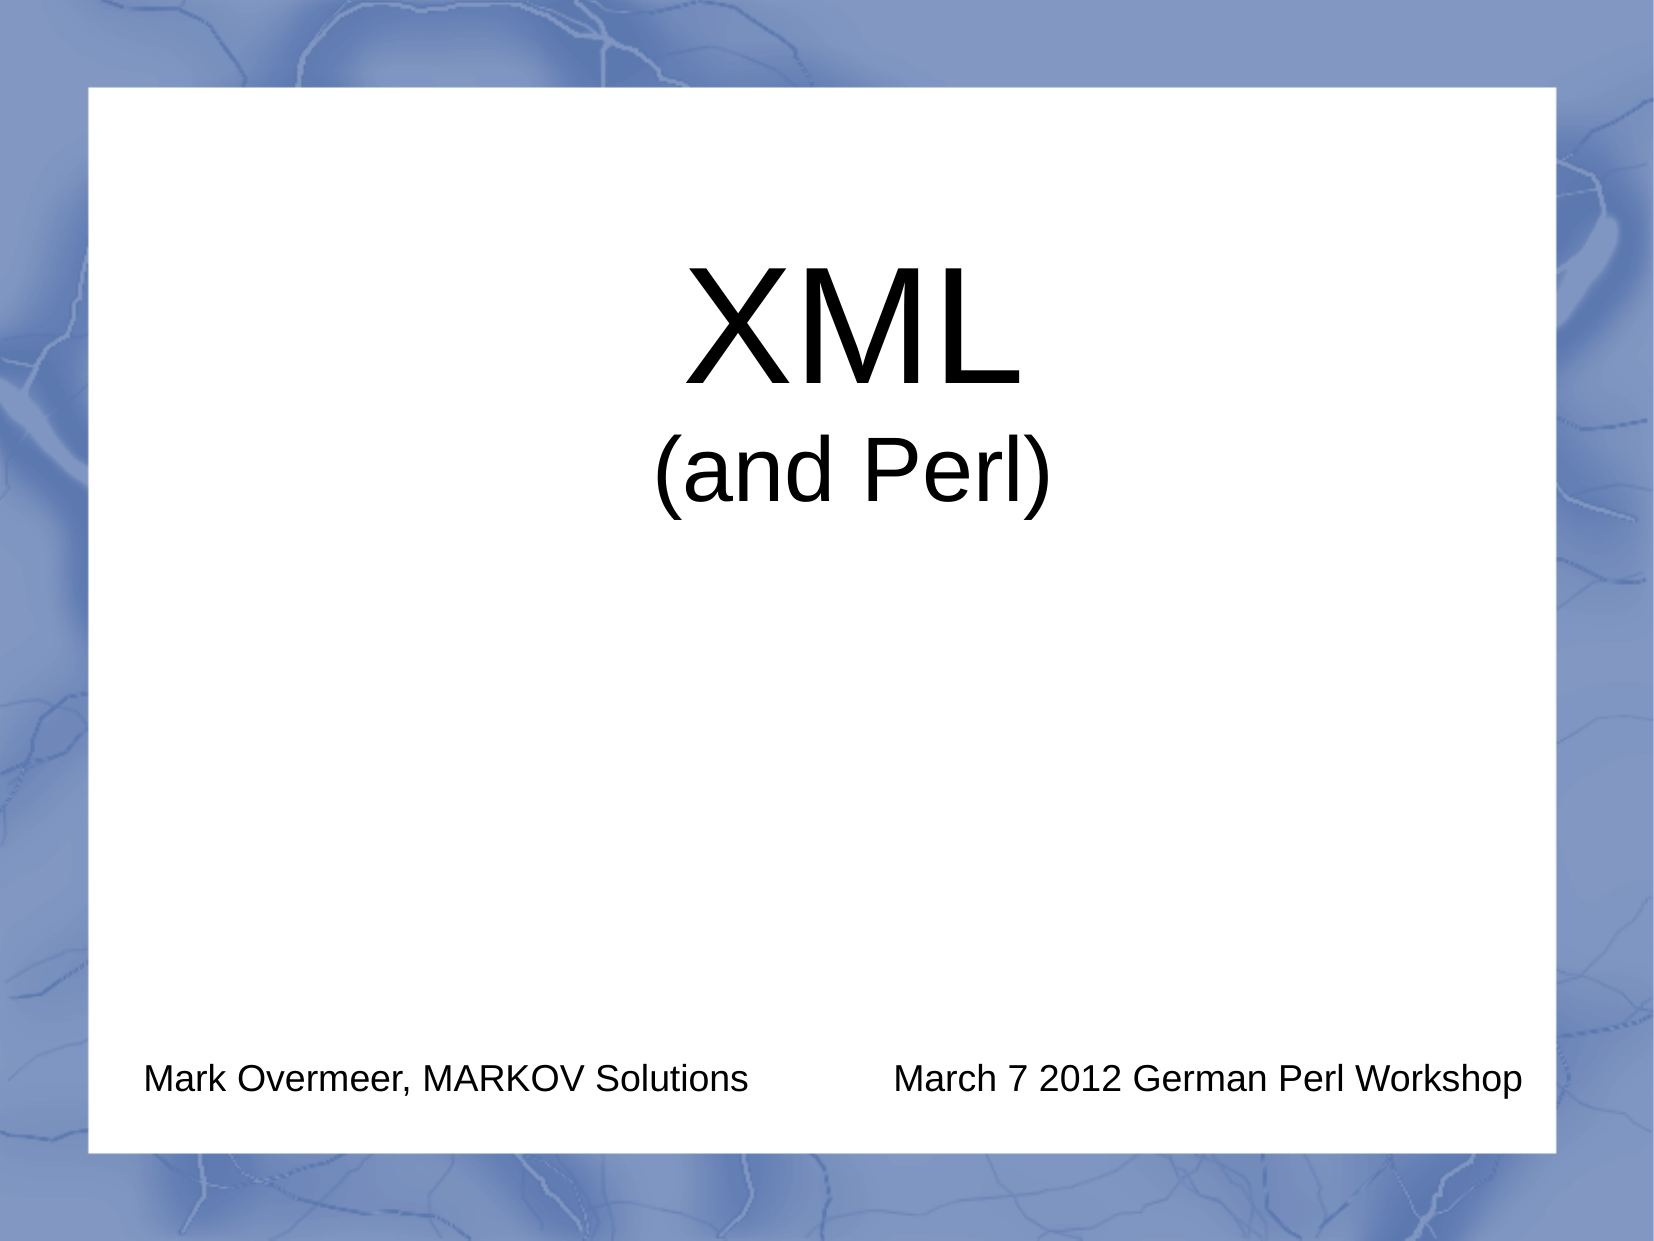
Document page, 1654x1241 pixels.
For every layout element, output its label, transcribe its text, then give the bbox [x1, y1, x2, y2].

picture [0, 0, 1654, 1241]
text_box Mark Overmeer, MARKOV Solutions March 7 2012 German Perl Workshop [128, 1050, 1538, 1107]
text_box XML (and Perl) [637, 225, 1070, 529]
